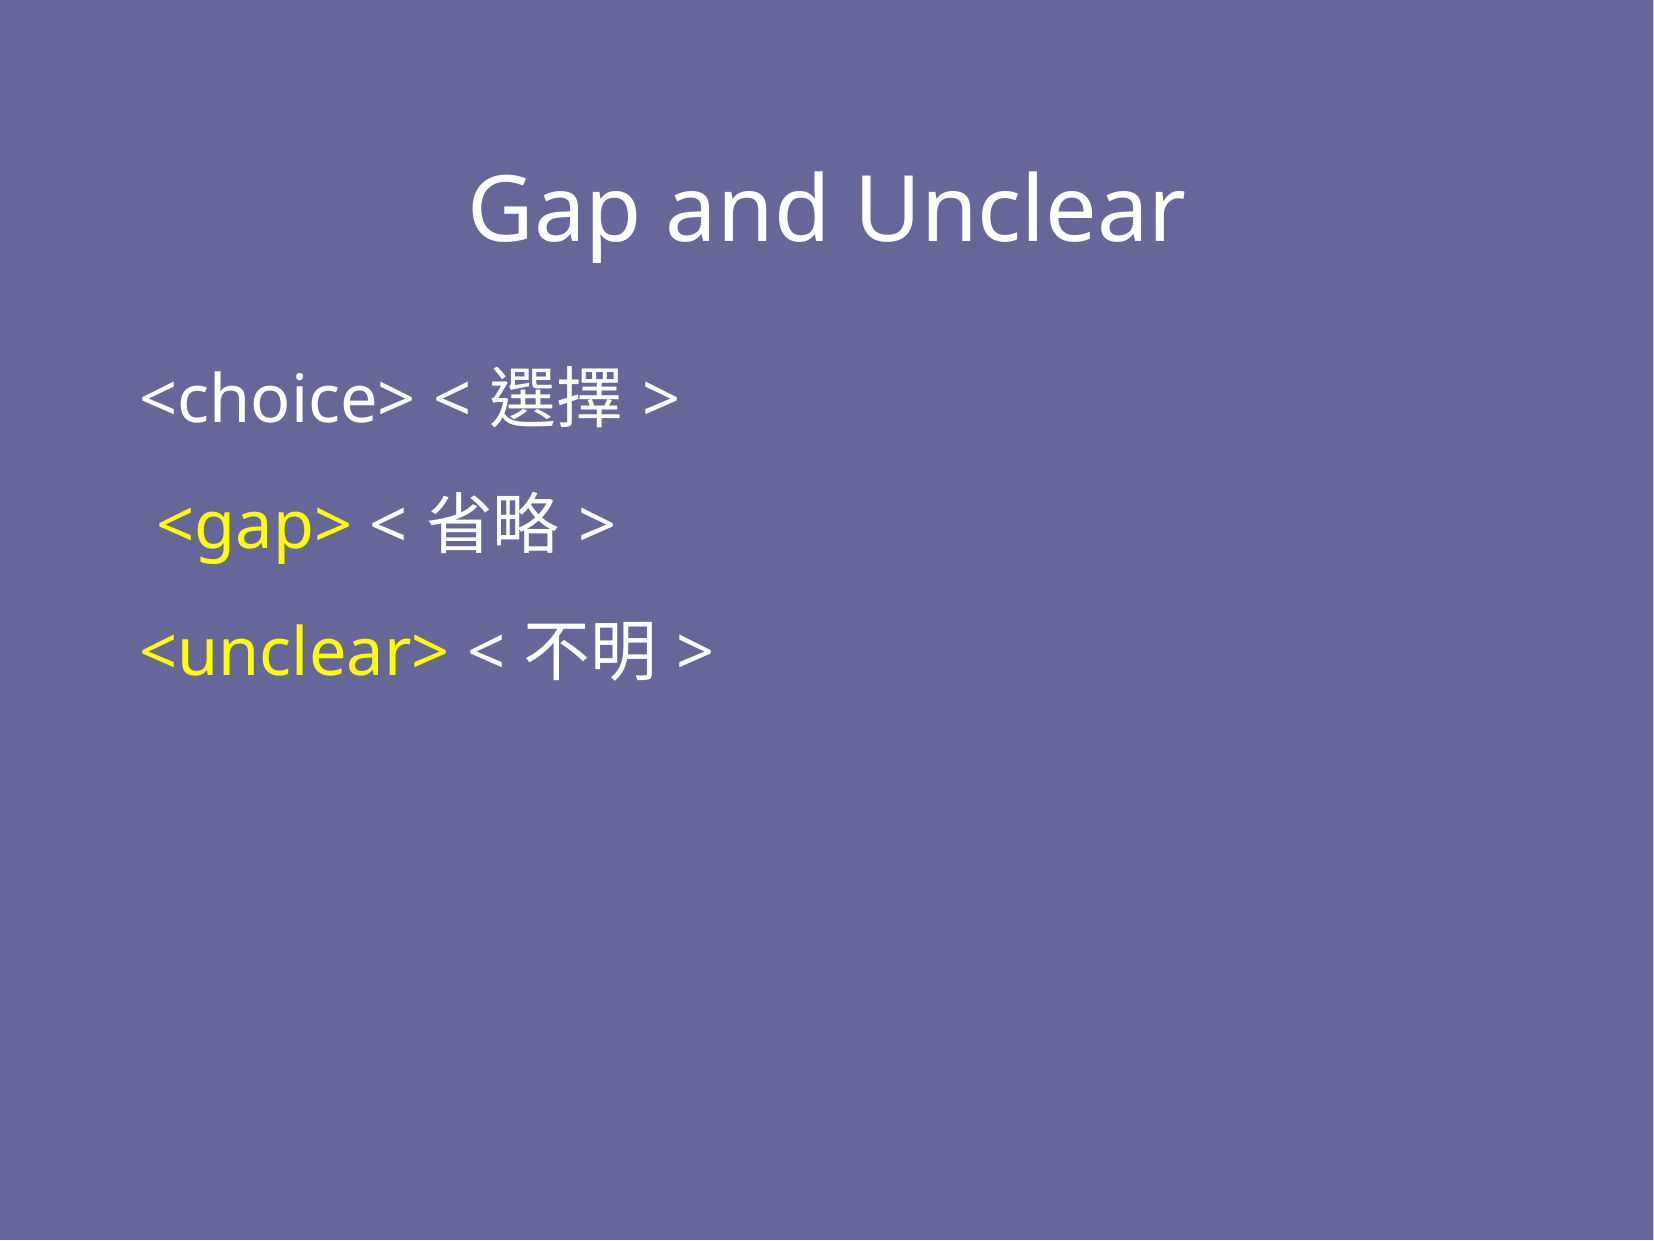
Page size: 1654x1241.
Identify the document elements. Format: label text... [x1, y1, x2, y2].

title Gap and Unclear [121, 102, 1534, 310]
list <choice> <選擇> <gap> <省略> <unclear> <不明> [121, 344, 1534, 1112]
